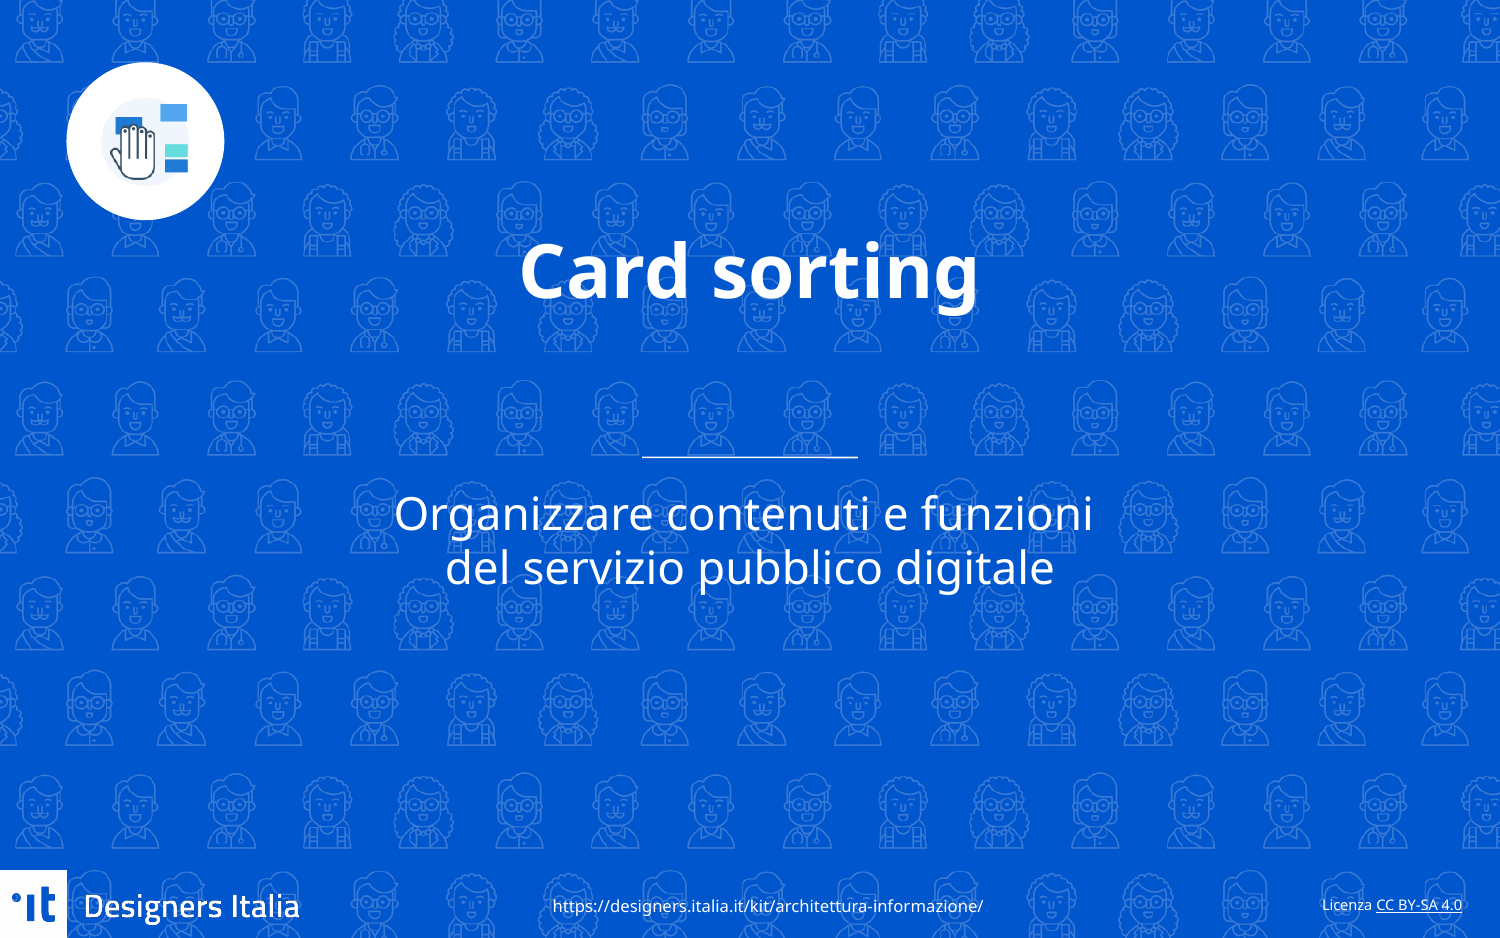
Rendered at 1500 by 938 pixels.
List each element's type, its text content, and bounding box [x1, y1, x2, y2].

text_box Licenza CC BY-SA 4.0 [1284, 870, 1500, 938]
text_box [67, 63, 224, 220]
text_box Organizzare contenuti e funzioni del servizio pubblico digitale [319, 513, 1181, 565]
text_box Card sorting [149, 158, 1351, 380]
picture [0, 0, 1500, 938]
text_box https://designers.italia.it/kit/architettura-informazione/ [337, 870, 1200, 938]
